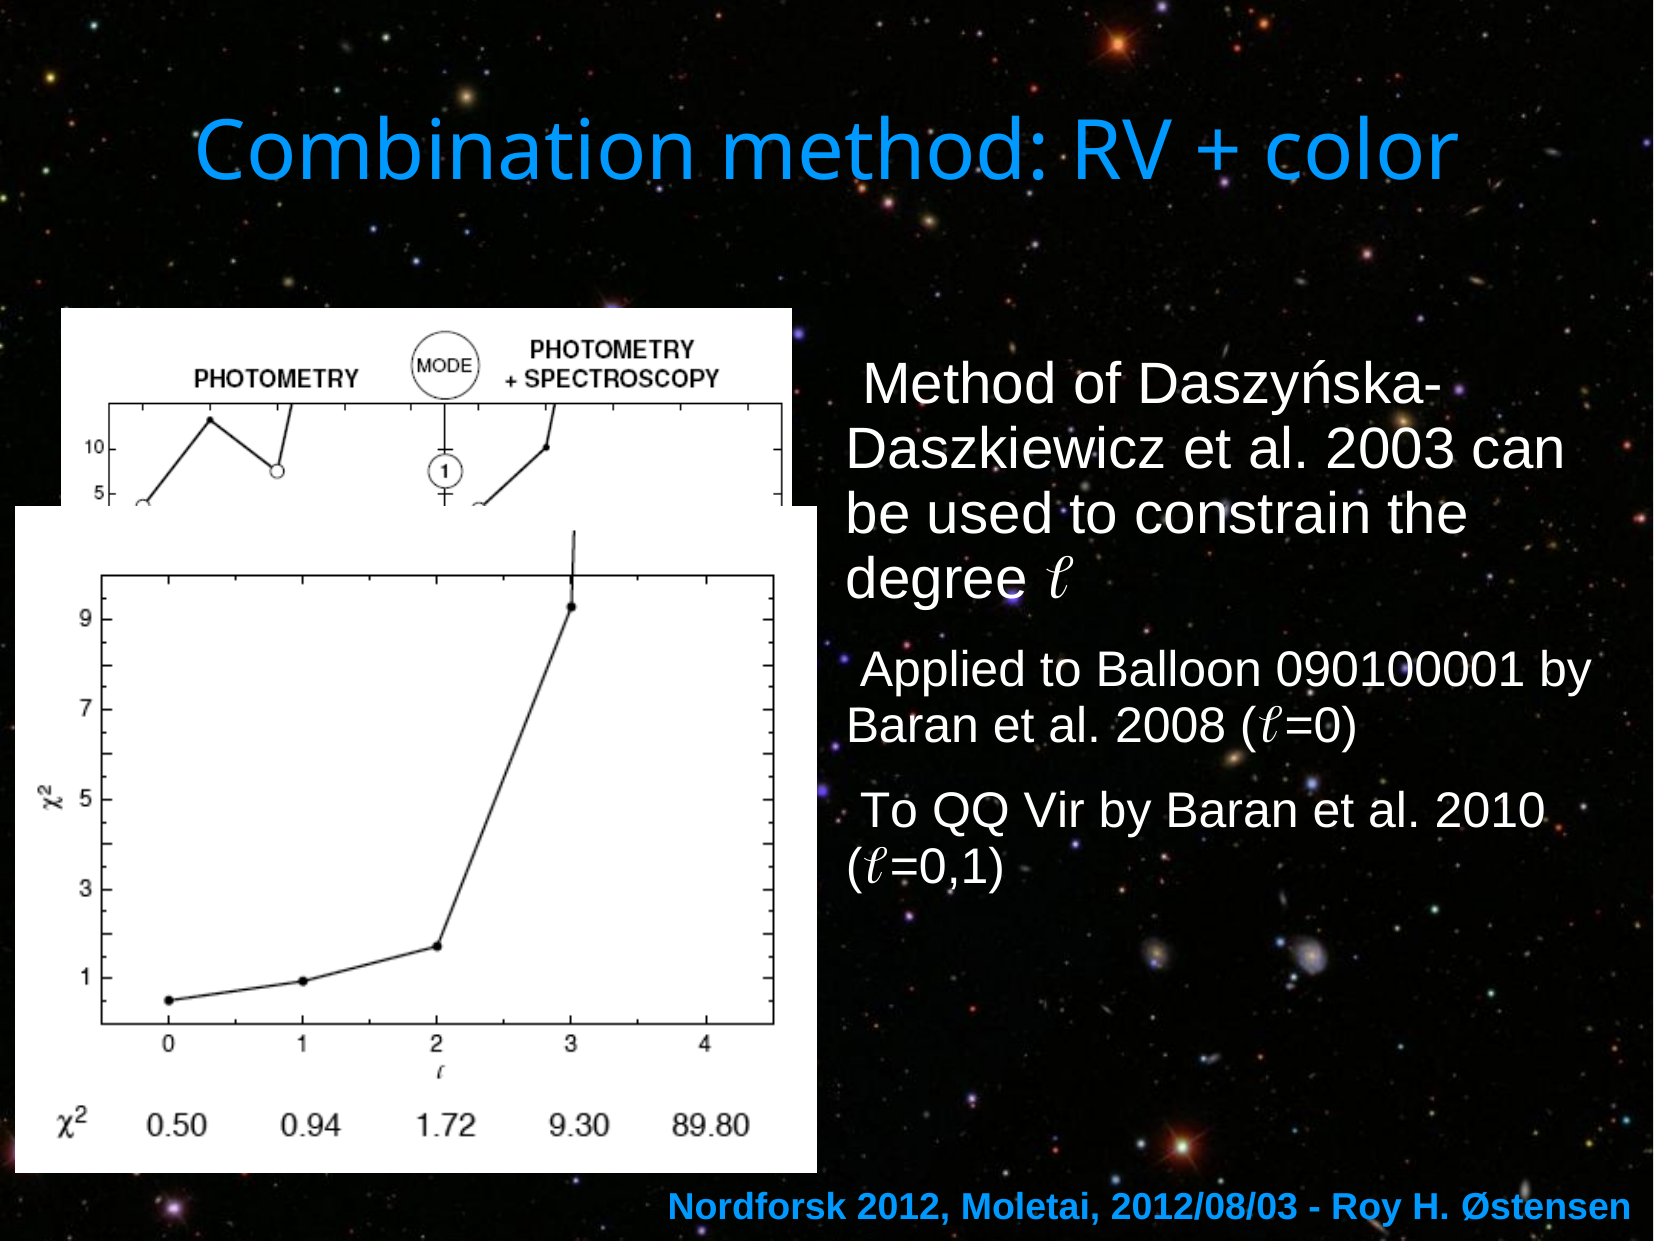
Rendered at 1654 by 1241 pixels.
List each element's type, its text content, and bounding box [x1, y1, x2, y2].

title Combination method: RV + color [121, 43, 1534, 252]
list Method of Daszyńska-Daszkiewicz et al. 2003 can be used to constrain the degree ℓ Applied to Balloon 090100001 by Baran et al. 2008 (ℓ=0) To QQ Vir by Baran et al. 2010 (ℓ=0,1) [845, 350, 1606, 1133]
picture [0, 0, 1654, 1241]
